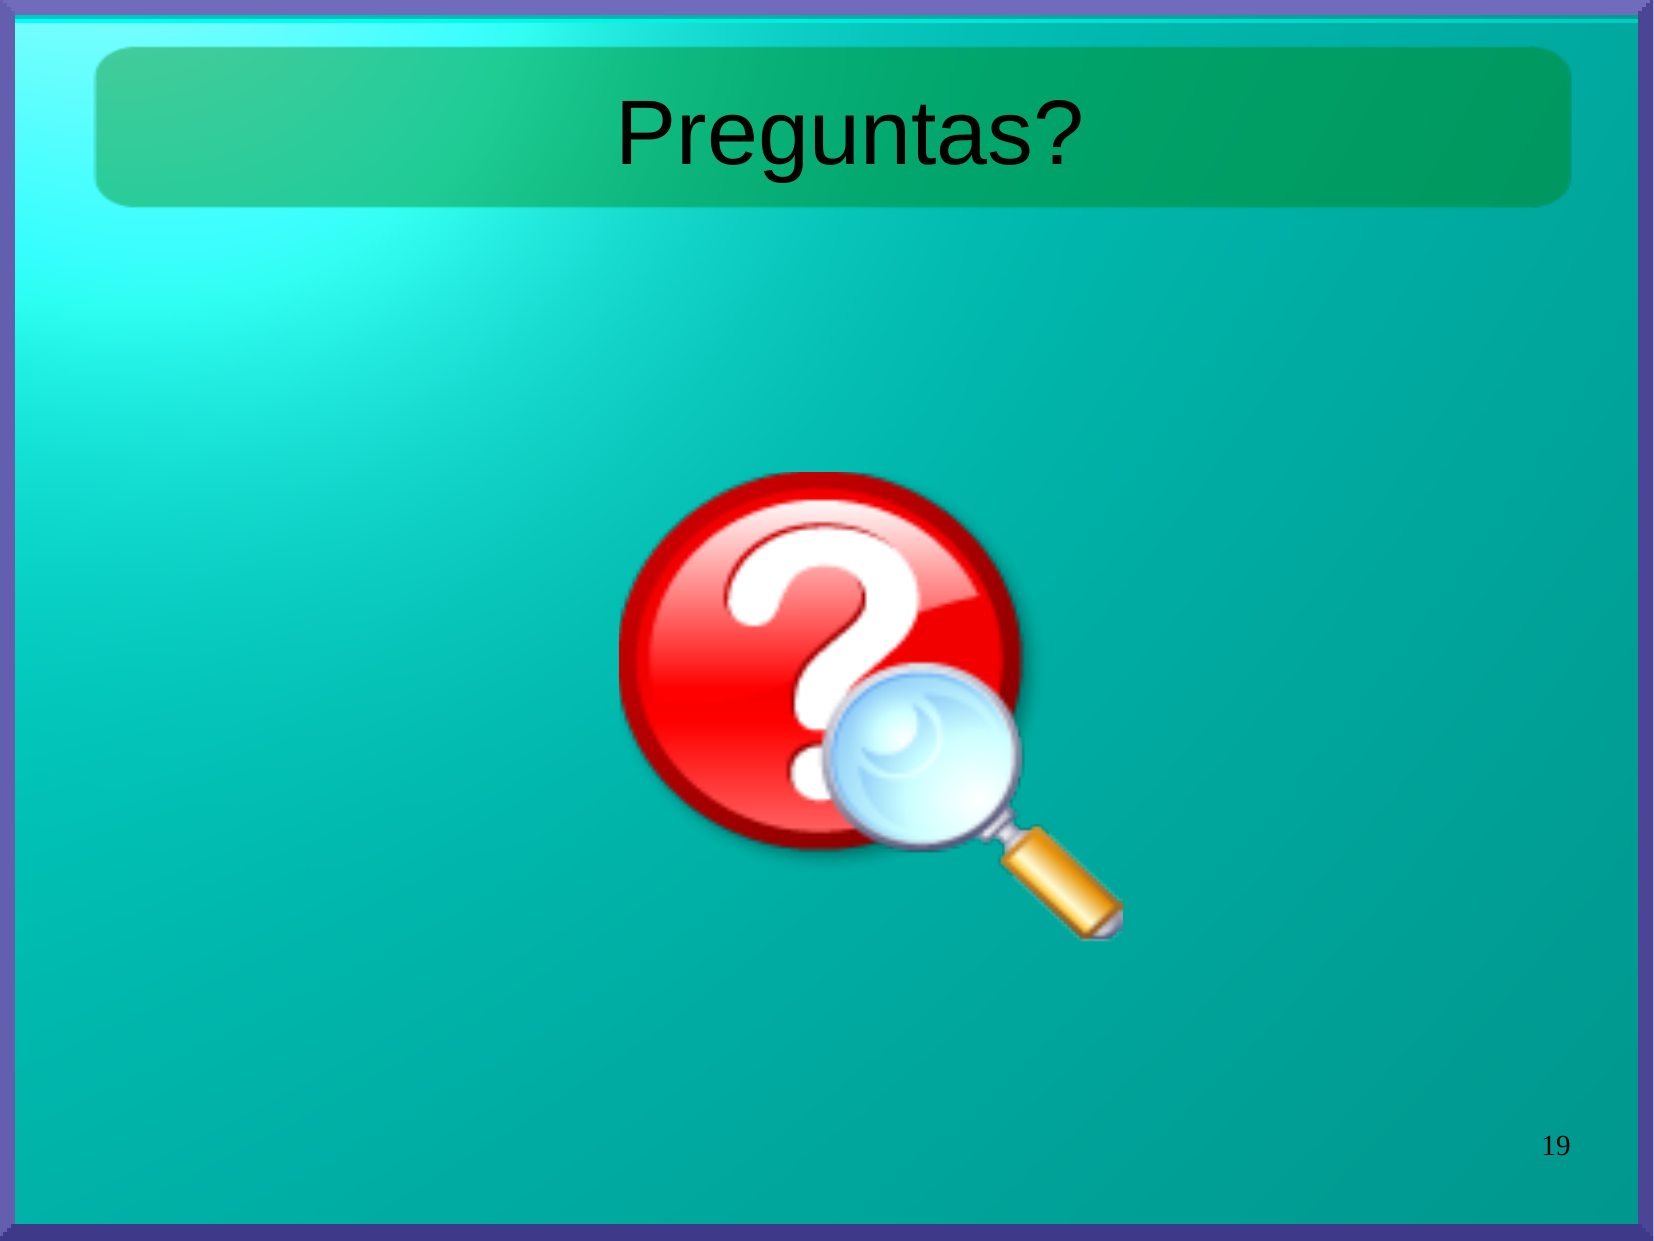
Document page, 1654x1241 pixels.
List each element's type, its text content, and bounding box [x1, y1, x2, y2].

title Preguntas? [106, 29, 1595, 237]
picture [0, 0, 1654, 1241]
